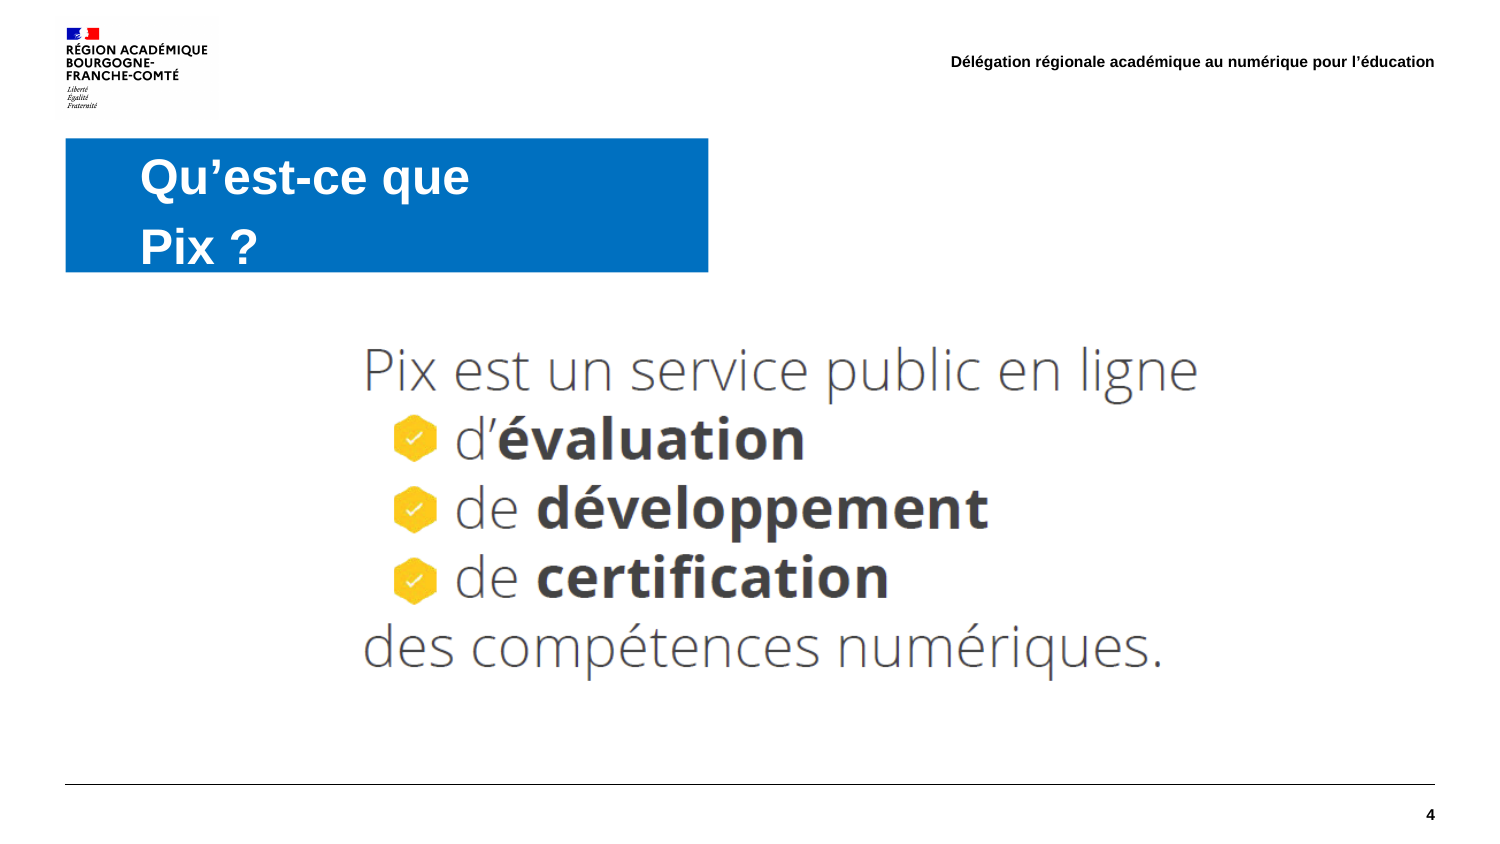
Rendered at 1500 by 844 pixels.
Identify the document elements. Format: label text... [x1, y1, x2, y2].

picture [301, 280, 1306, 742]
list Qu’est-ce que Pix ? [65, 138, 709, 273]
picture [55, 16, 219, 120]
slide_number <numéro> [1213, 784, 1436, 844]
footer Délégation régionale académique au numérique pour l’éducation [470, 32, 1436, 92]
